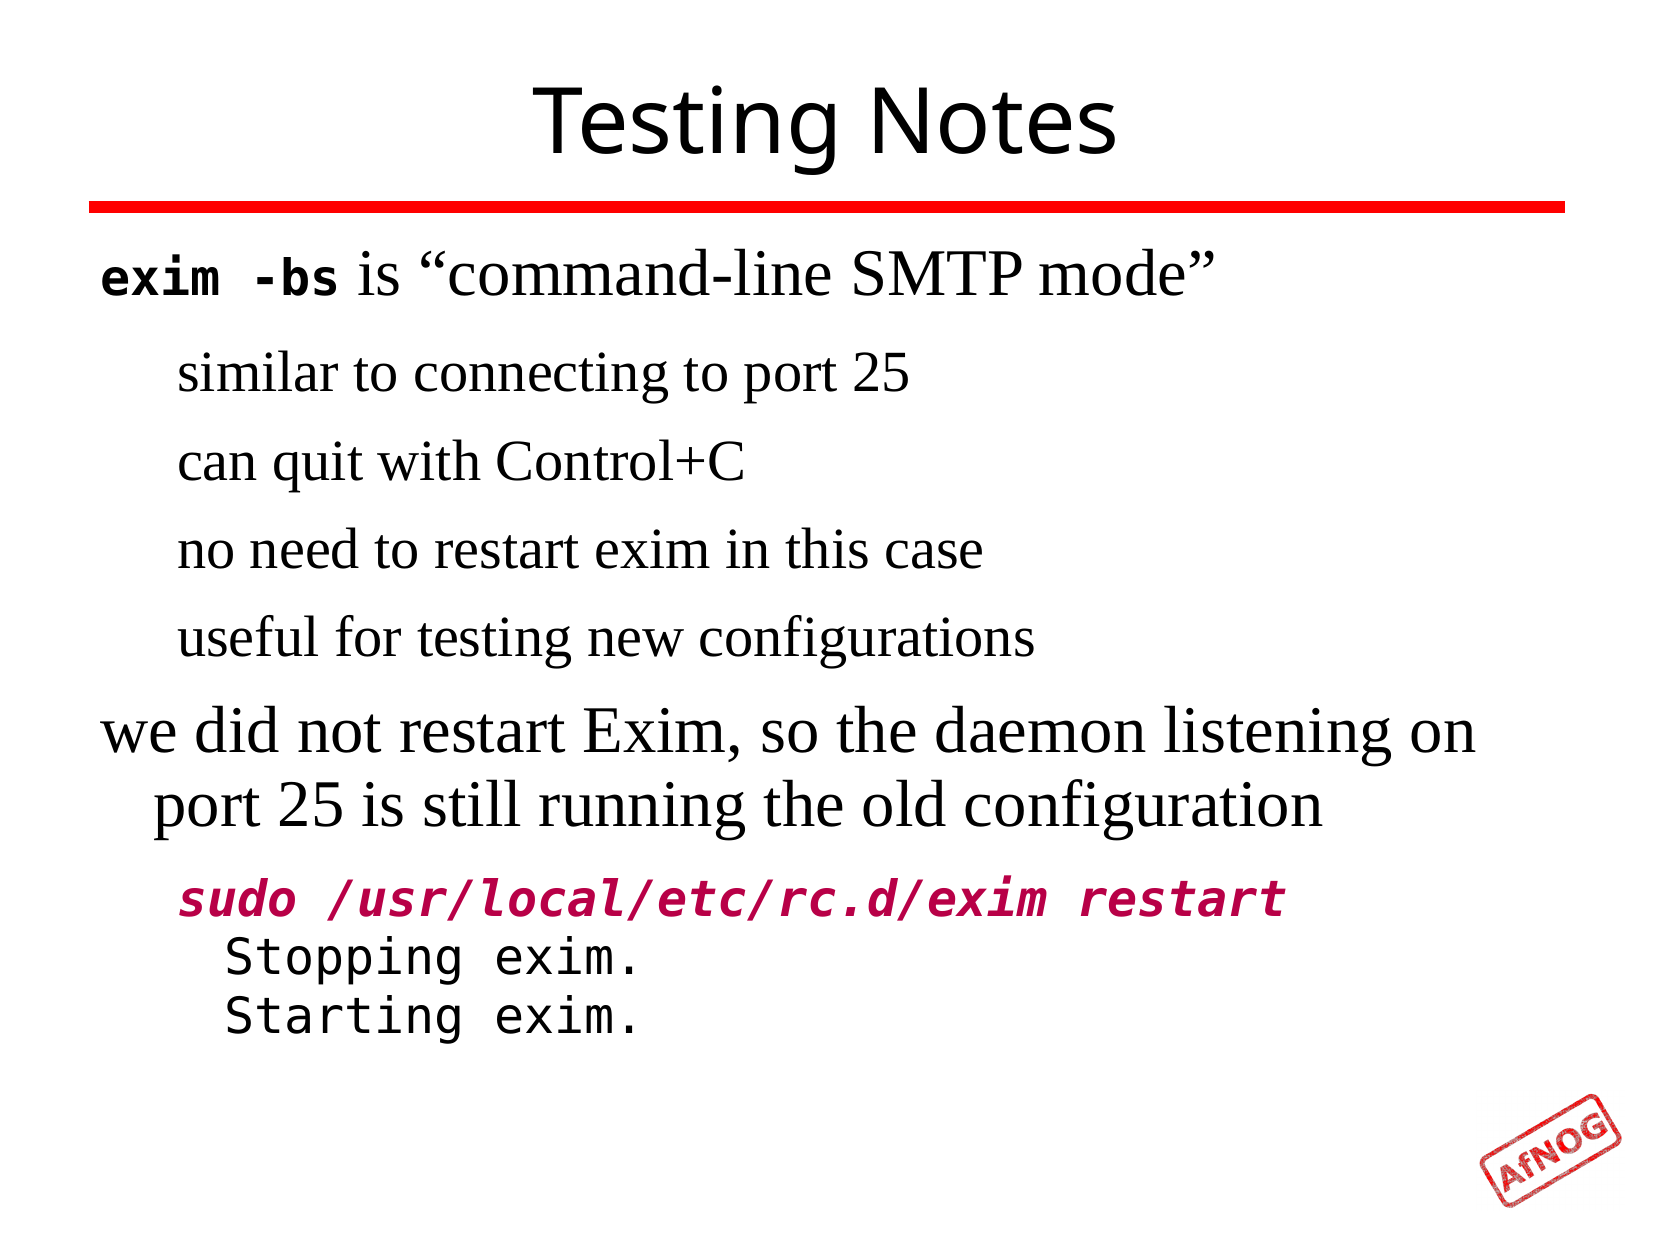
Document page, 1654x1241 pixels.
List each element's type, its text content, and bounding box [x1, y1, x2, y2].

list exim -bs is “command-line SMTP mode” similar to connecting to port 25 can quit with Control+C no need to restart exim in this case useful for testing new configurations we did not restart Exim, so the daemon listening on port 25 is still running the old configuration sudo /usr/local/etc/rc.d/exim restart Stopping exim. Starting exim. [82, 236, 1571, 1123]
picture [1476, 1090, 1625, 1211]
title Testing Notes [88, 29, 1565, 207]
